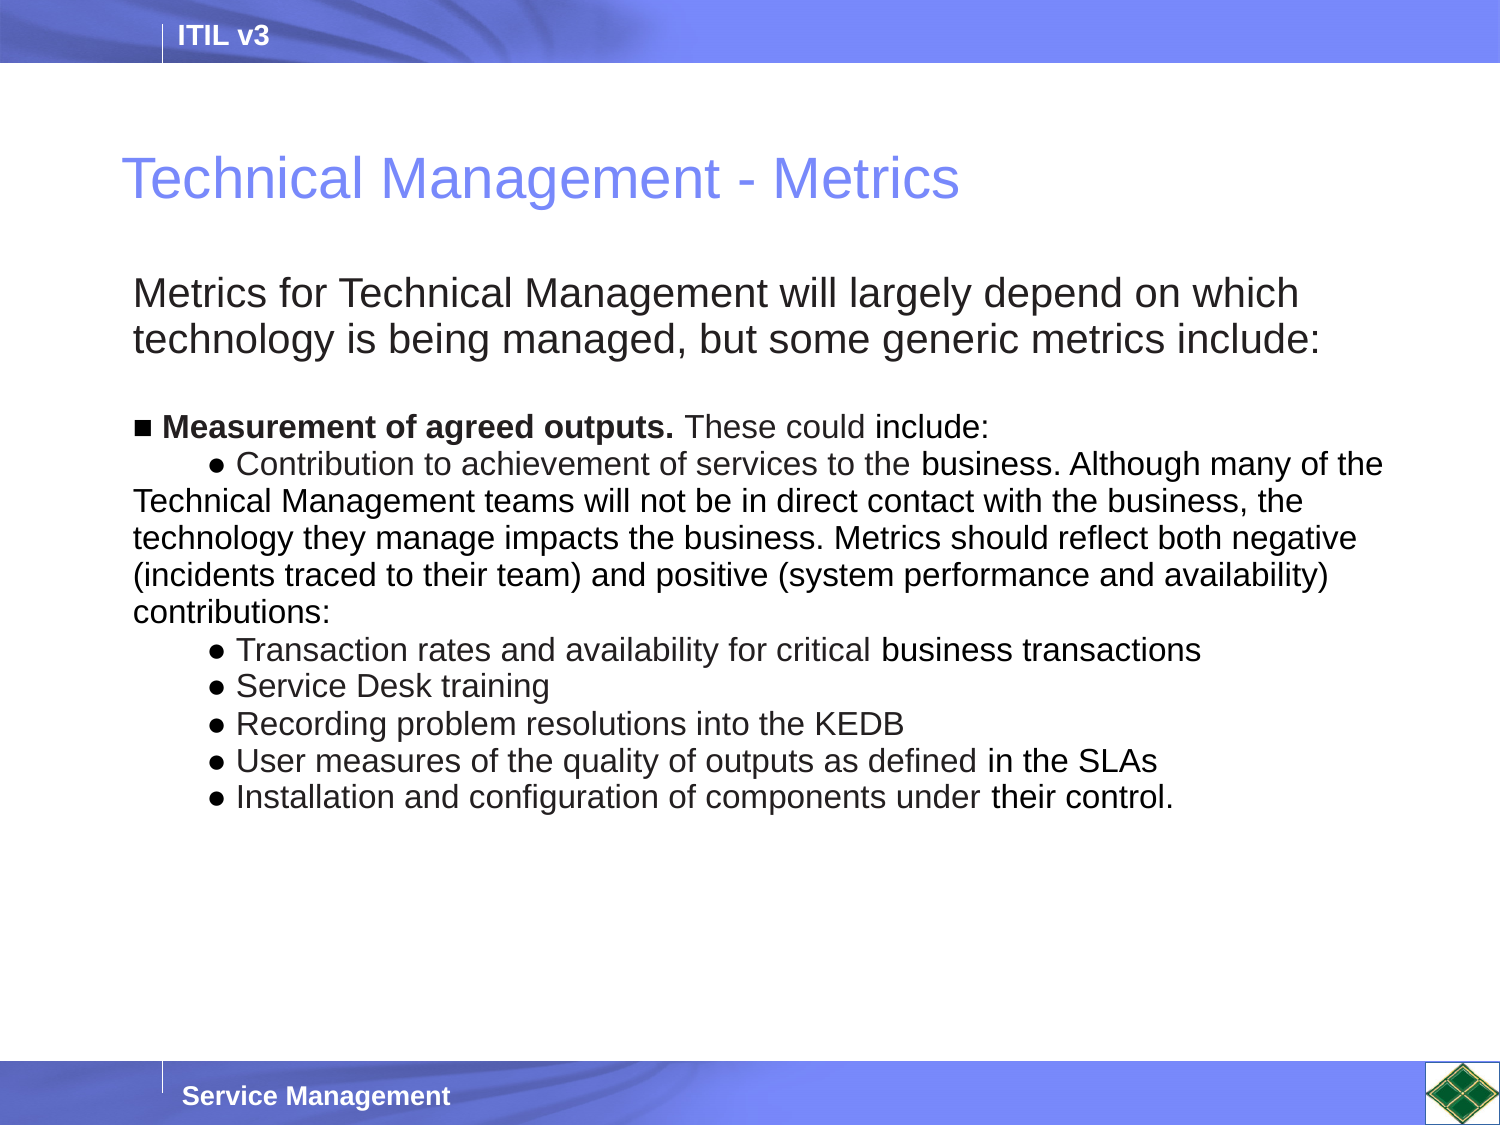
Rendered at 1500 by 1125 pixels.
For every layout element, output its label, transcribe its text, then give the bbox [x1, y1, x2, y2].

picture [1426, 1063, 1499, 1124]
picture [0, 0, 1500, 63]
picture [0, 1061, 1500, 1125]
text_box Technical Management - Metrics [106, 143, 1406, 260]
text_box Metrics for Technical Management will largely depend on which technology is being managed, but some generic metrics include: ■ Measurement of agreed outputs. These could include: ● Contribution to achievement of services to the business. Although many of the Technical Management teams will not be in direct contact with the business, the technology they manage impacts the business. Metrics should reflect both negative (incidents traced to their team) and positive (system performance and availability) contributions: ● Transaction rates and availability for critical business transactions ● Service Desk training ● Recording problem resolutions into the KEDB ● User measures of the quality of outputs as defined in the SLAs ● Installation and configuration of components under their control. [118, 261, 1406, 995]
